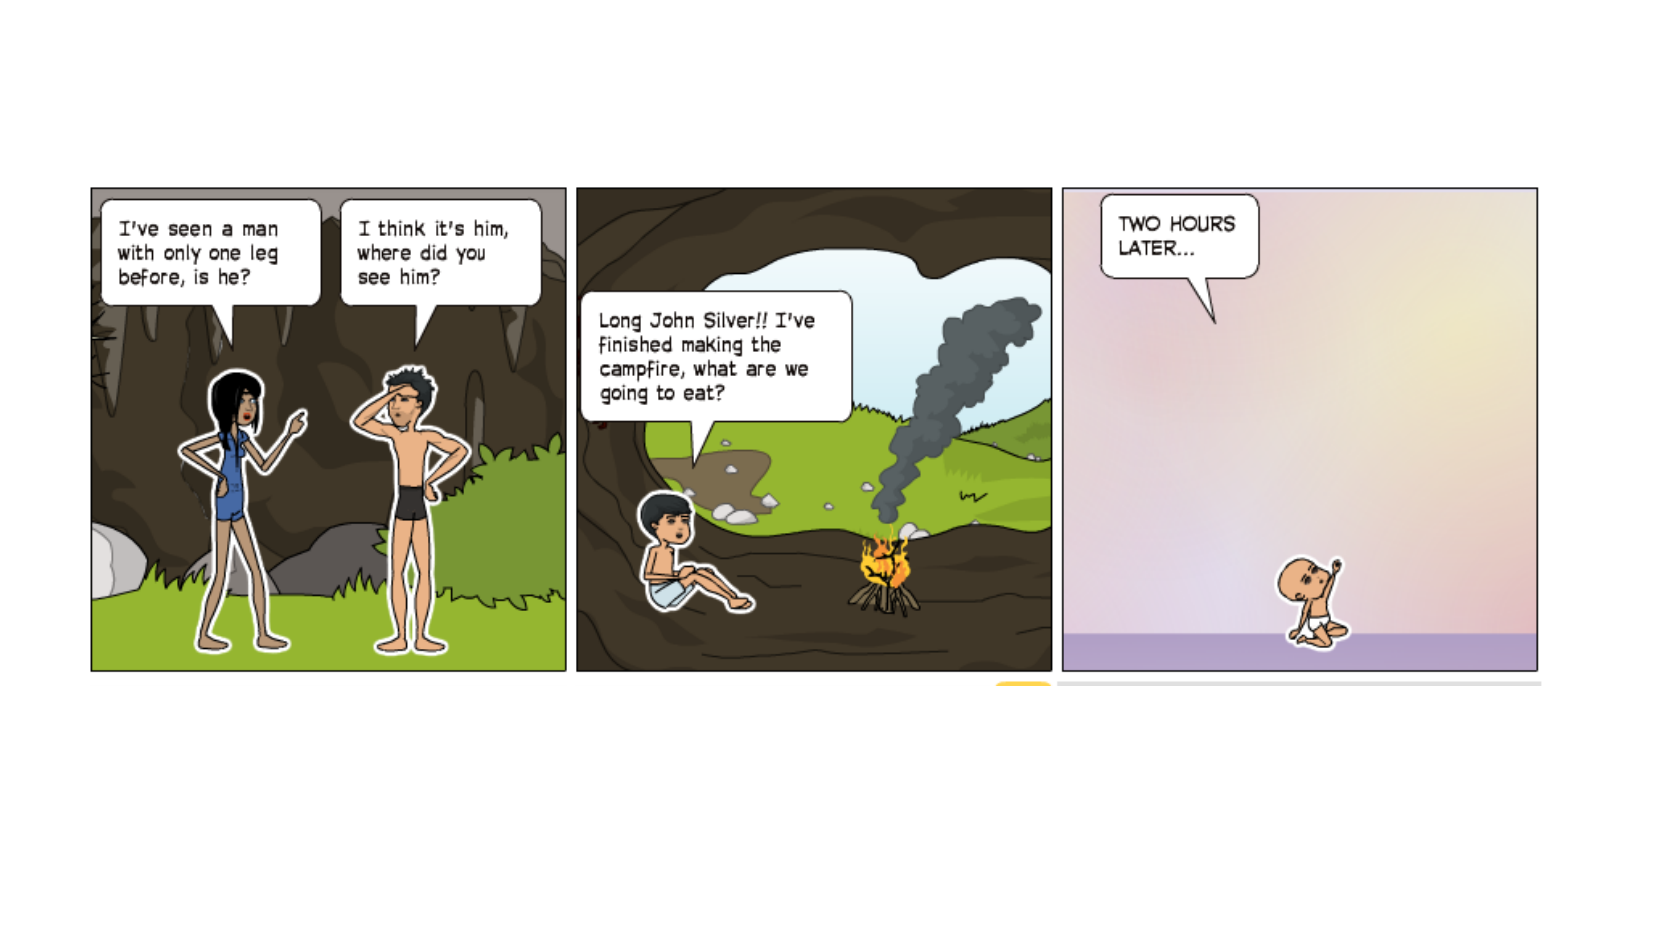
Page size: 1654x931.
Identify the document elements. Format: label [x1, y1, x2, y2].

picture [64, 183, 1571, 686]
